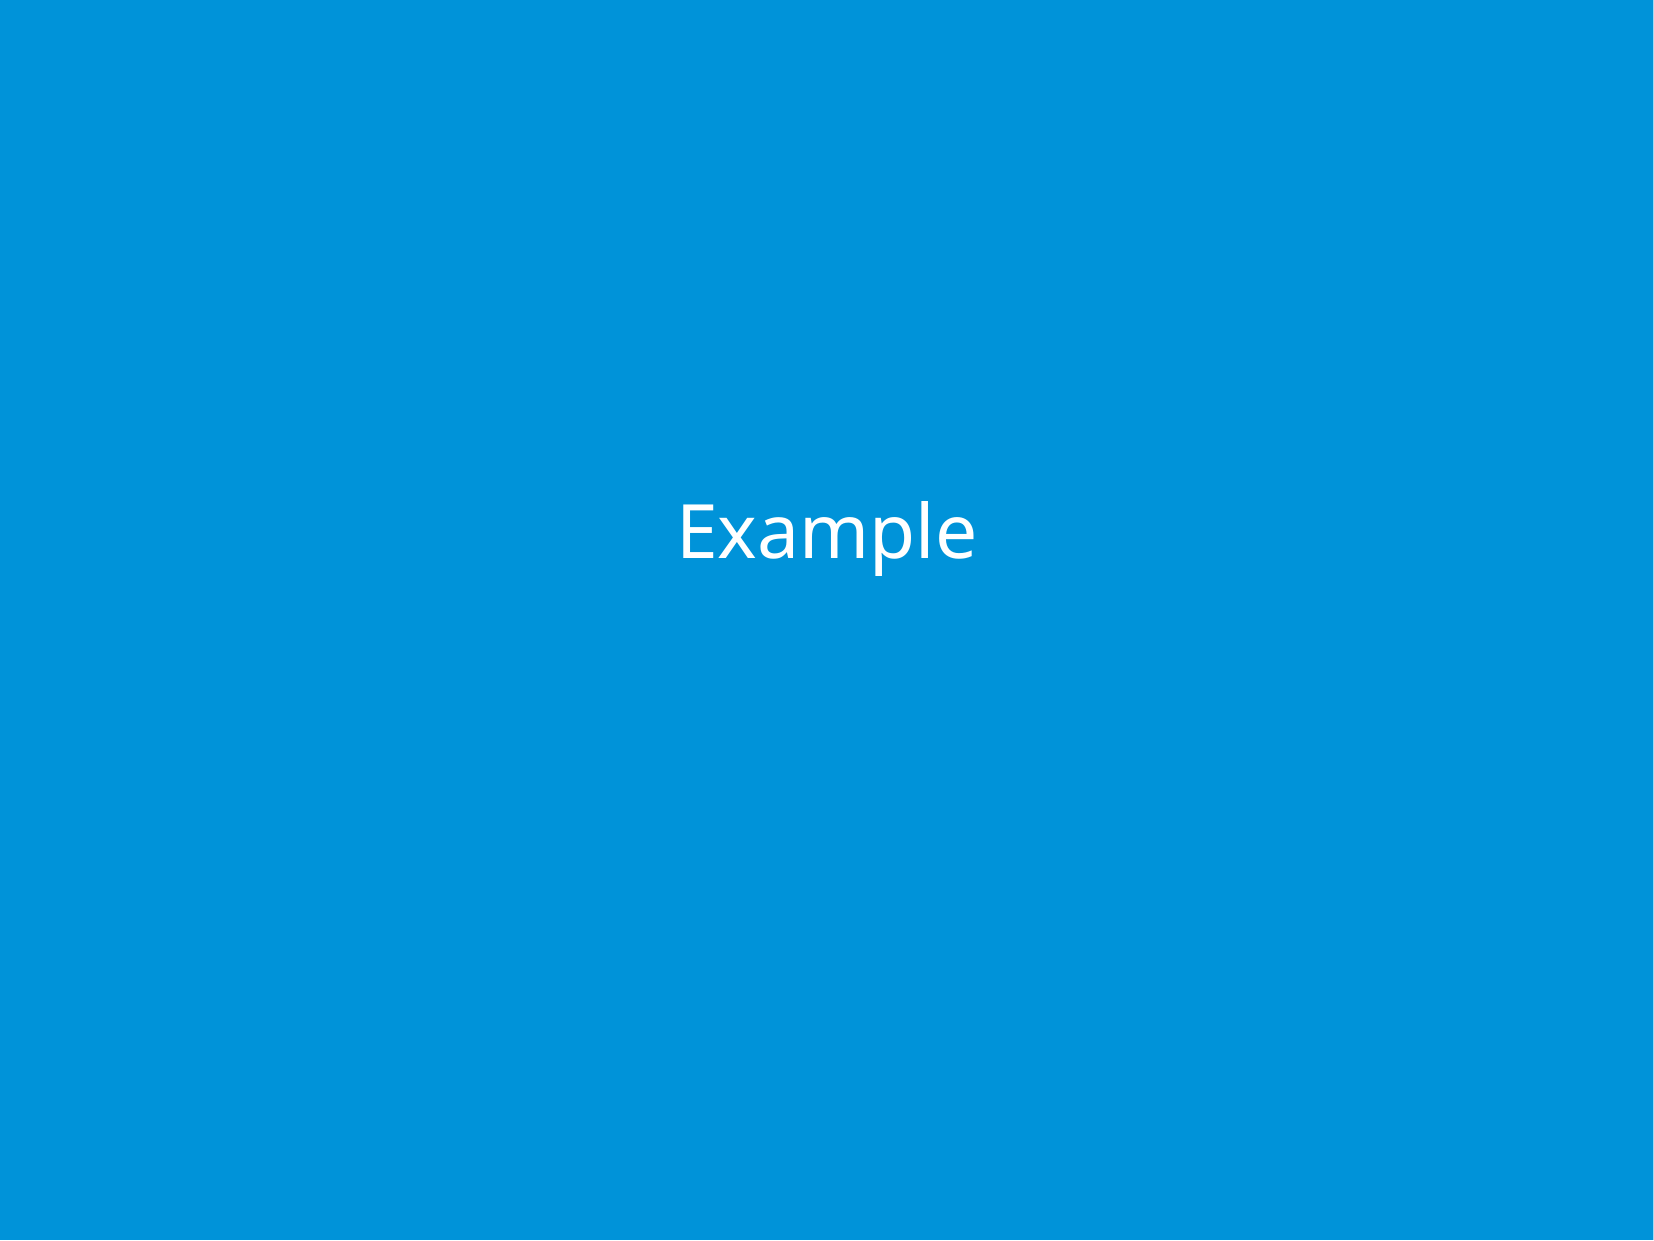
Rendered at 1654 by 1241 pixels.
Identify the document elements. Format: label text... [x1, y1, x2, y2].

subtitle Example [82, 49, 1571, 1010]
